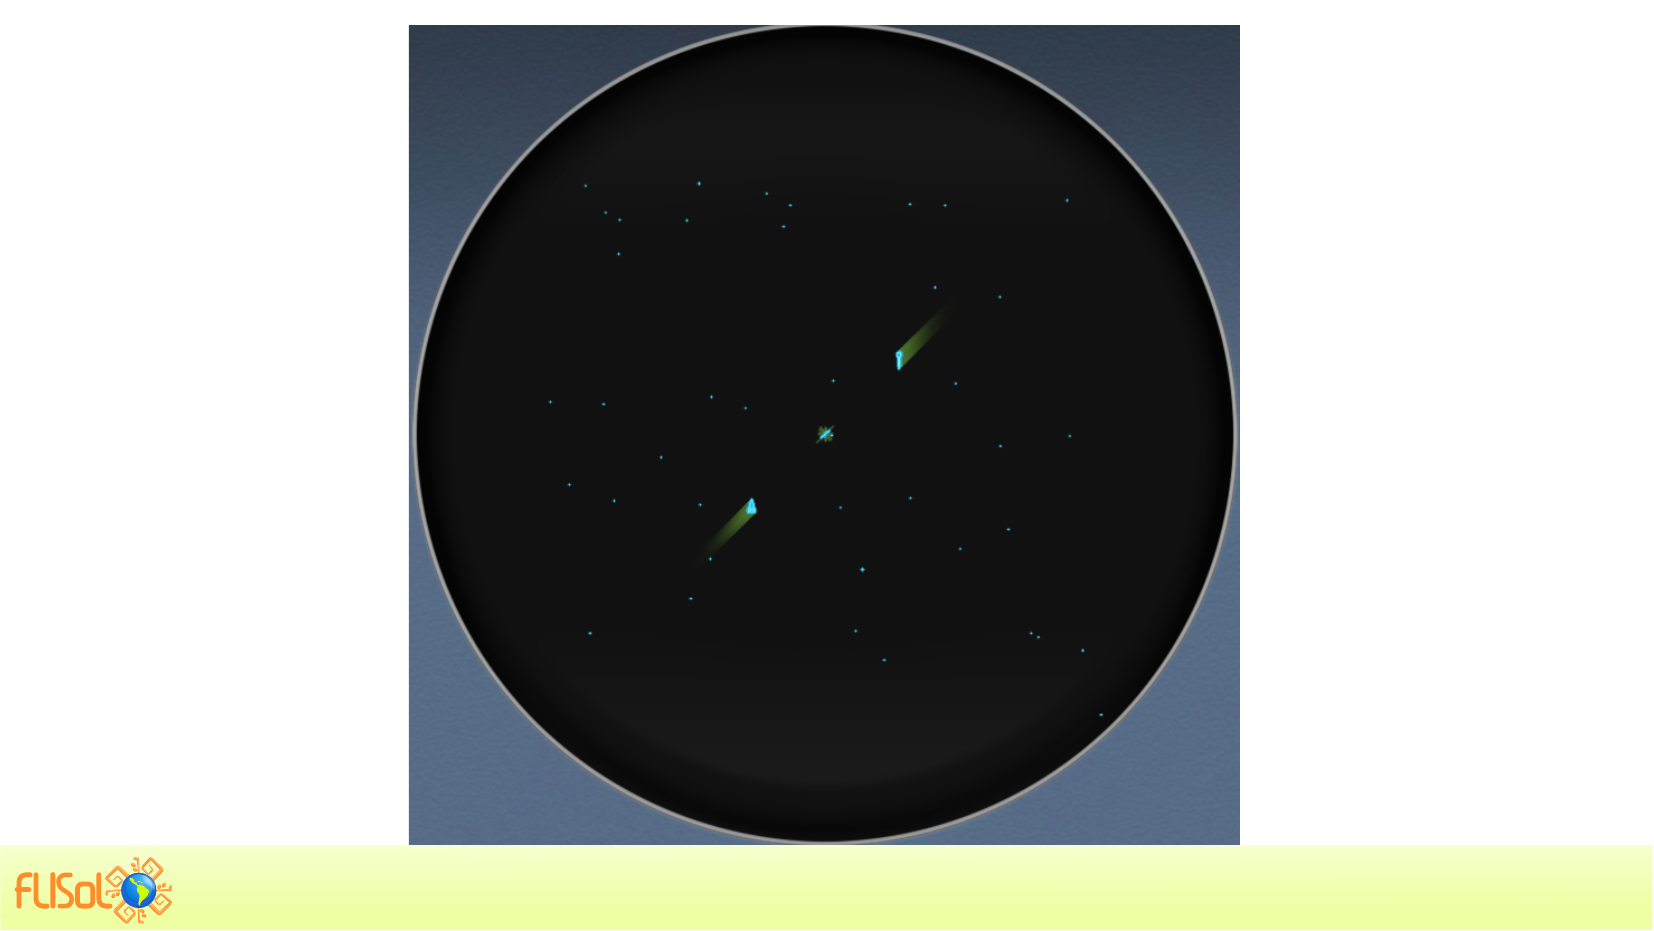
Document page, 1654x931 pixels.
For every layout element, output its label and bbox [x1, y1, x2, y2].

text_box [0, 844, 1654, 931]
picture [408, 24, 1241, 845]
